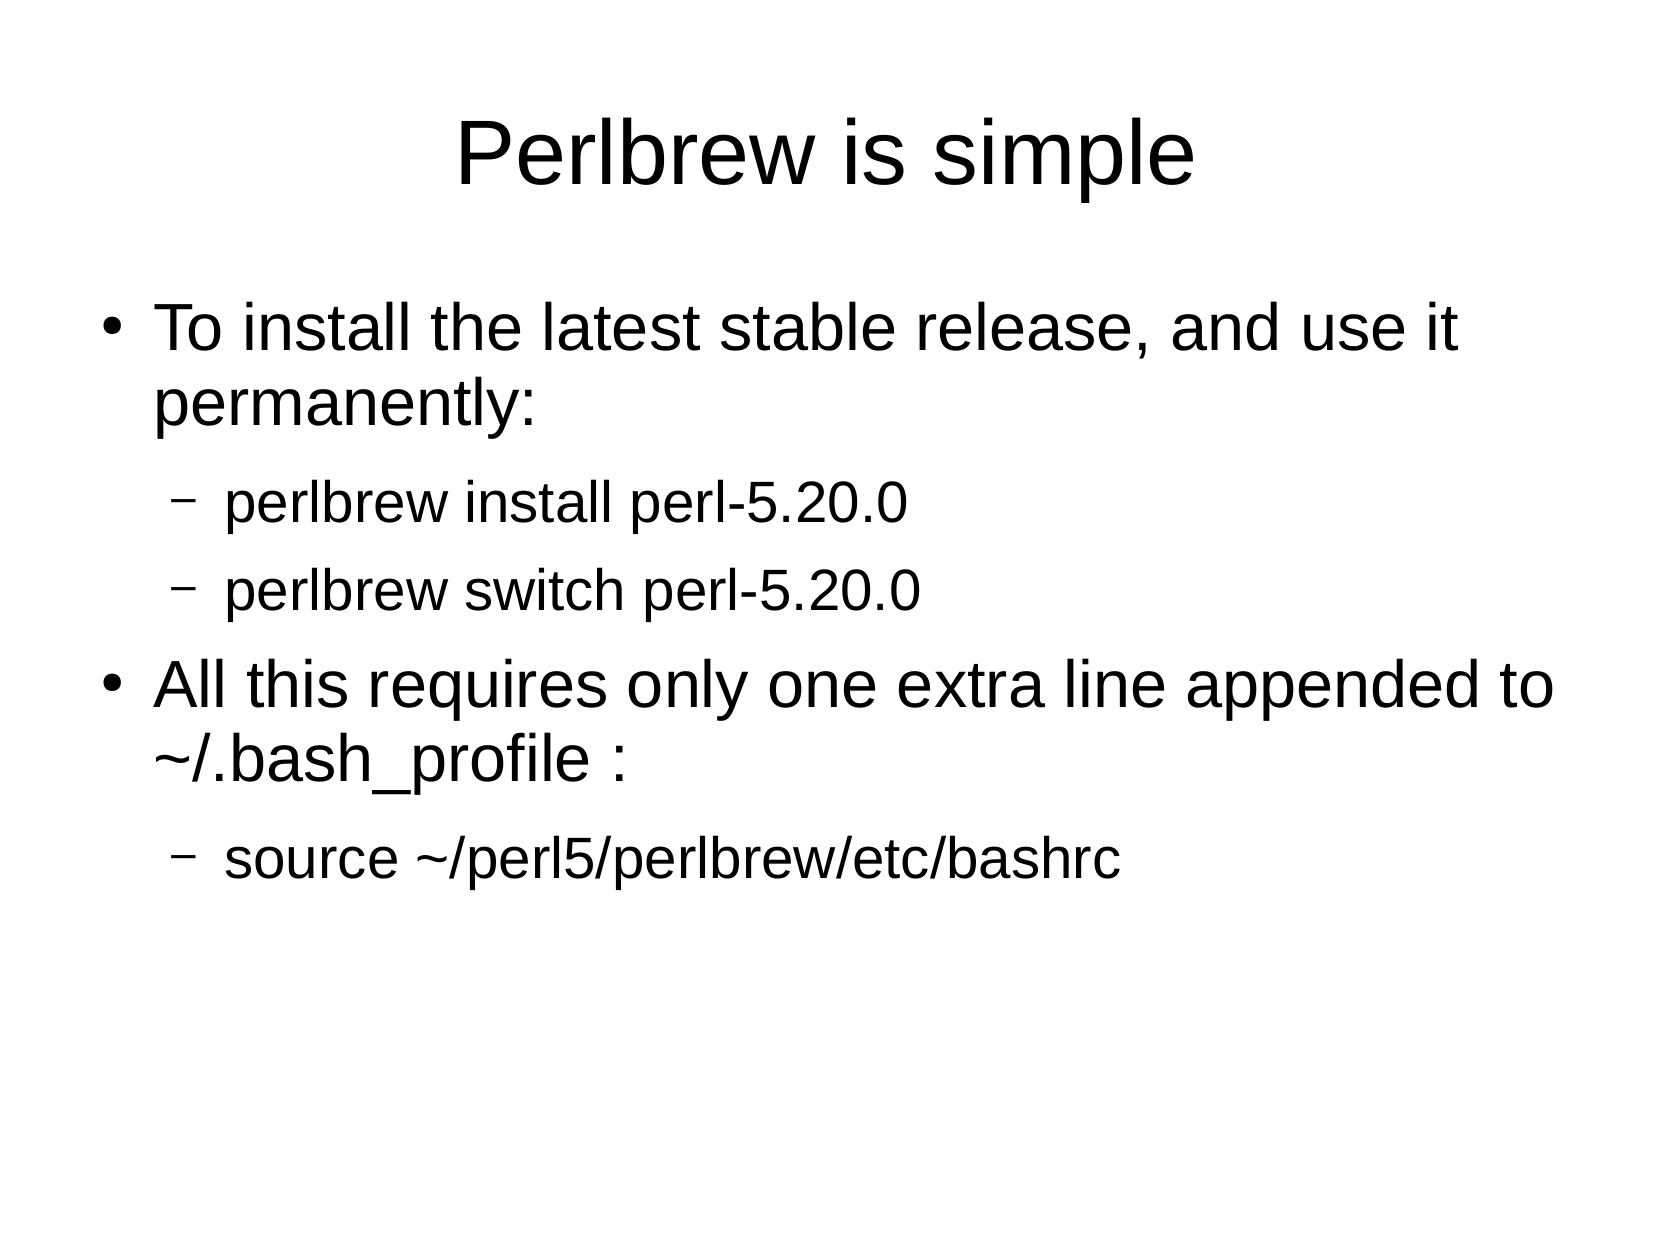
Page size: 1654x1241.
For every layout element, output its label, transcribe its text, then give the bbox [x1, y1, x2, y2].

title Perlbrew is simple [82, 49, 1571, 257]
list To install the latest stable release, and use it permanently: perlbrew install perl-5.20.0 perlbrew switch perl-5.20.0 All this requires only one extra line appended to ~/.bash_profile : source ~/perl5/perlbrew/etc/bashrc [82, 290, 1571, 1010]
